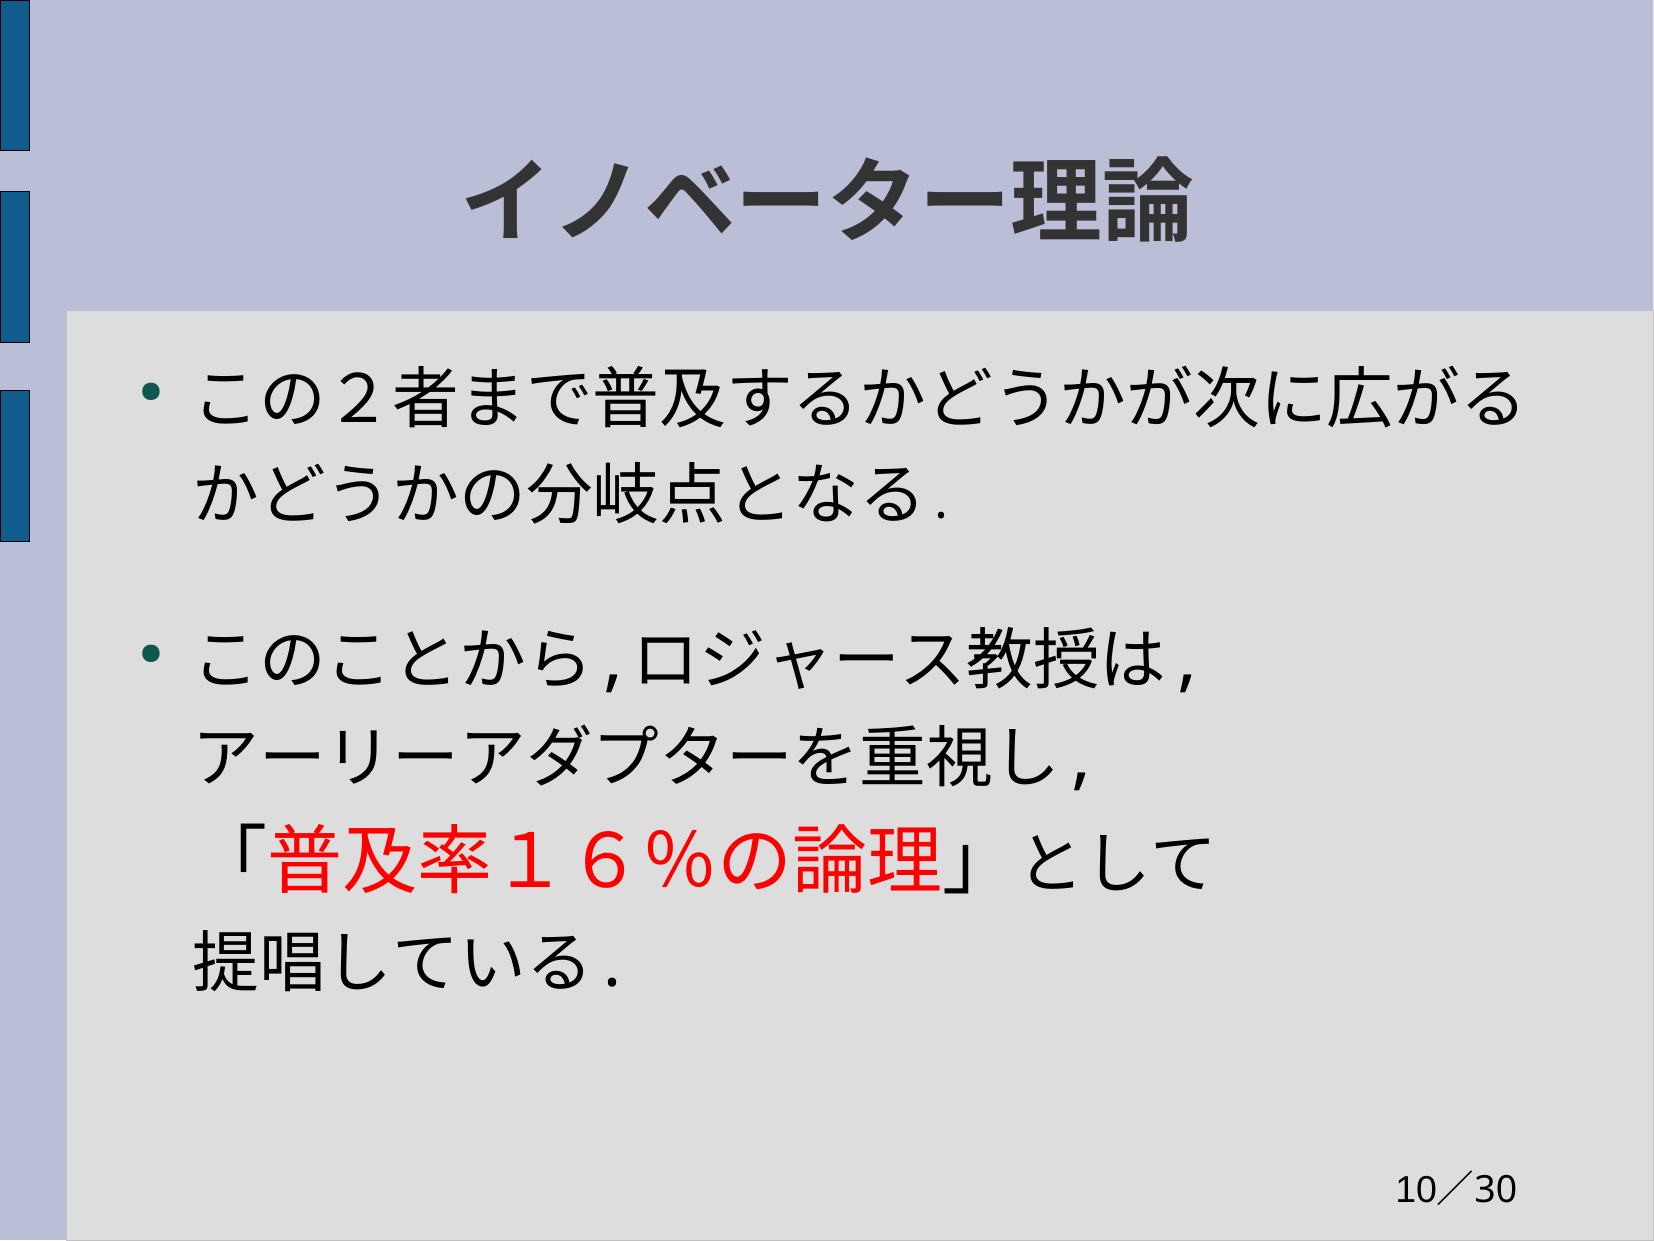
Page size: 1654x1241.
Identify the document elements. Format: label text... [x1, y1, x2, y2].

title イノベーター理論 [121, 91, 1534, 299]
list この２者まで普及するかどうかが次に広がるかどうかの分岐点となる. このことから,ロジャース教授は, アーリーアダプターを重視し, 「普及率１６％の論理」として 提唱している. [121, 344, 1534, 1127]
